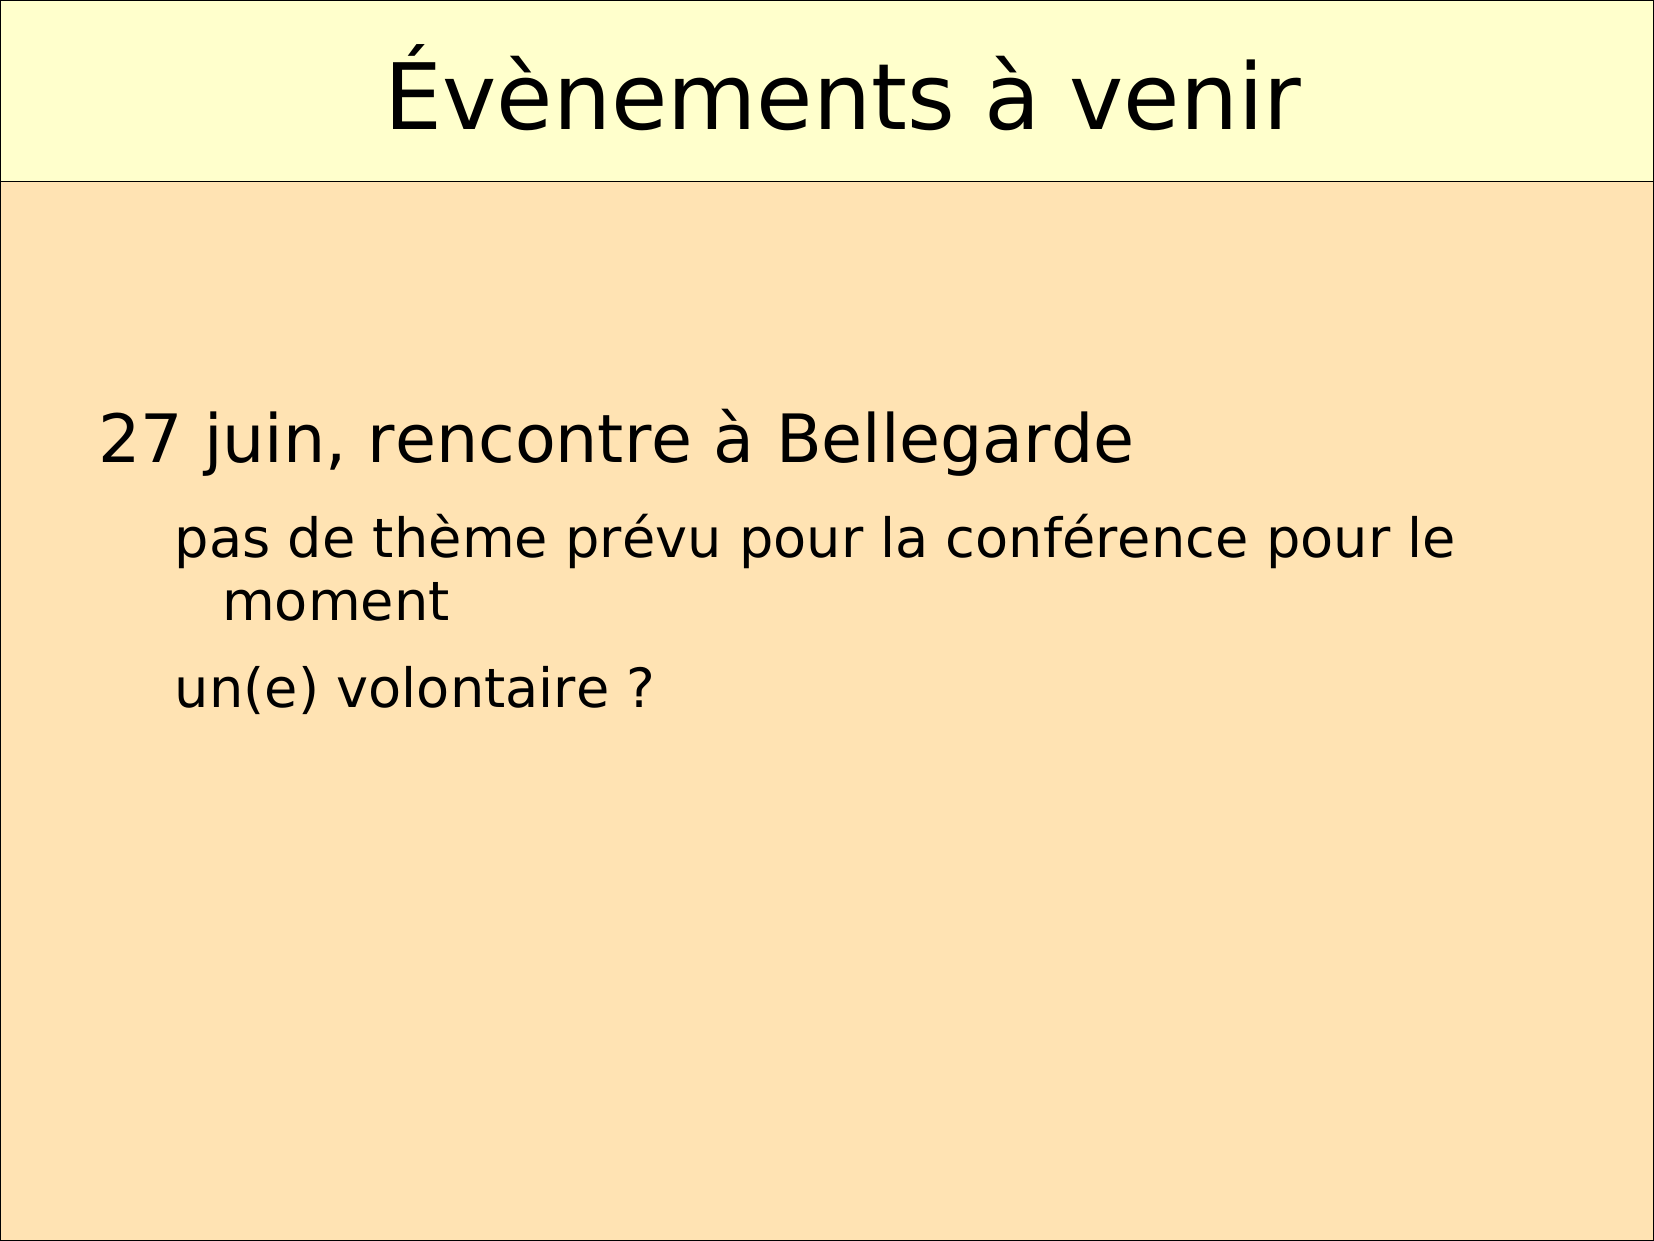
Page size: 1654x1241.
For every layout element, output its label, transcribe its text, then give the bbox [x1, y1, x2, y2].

title Évènements à venir [135, 37, 1552, 158]
list 27 juin, rencontre à Bellegarde pas de thème prévu pour la conférence pour le moment un(e) volontaire ? [80, 400, 1569, 771]
